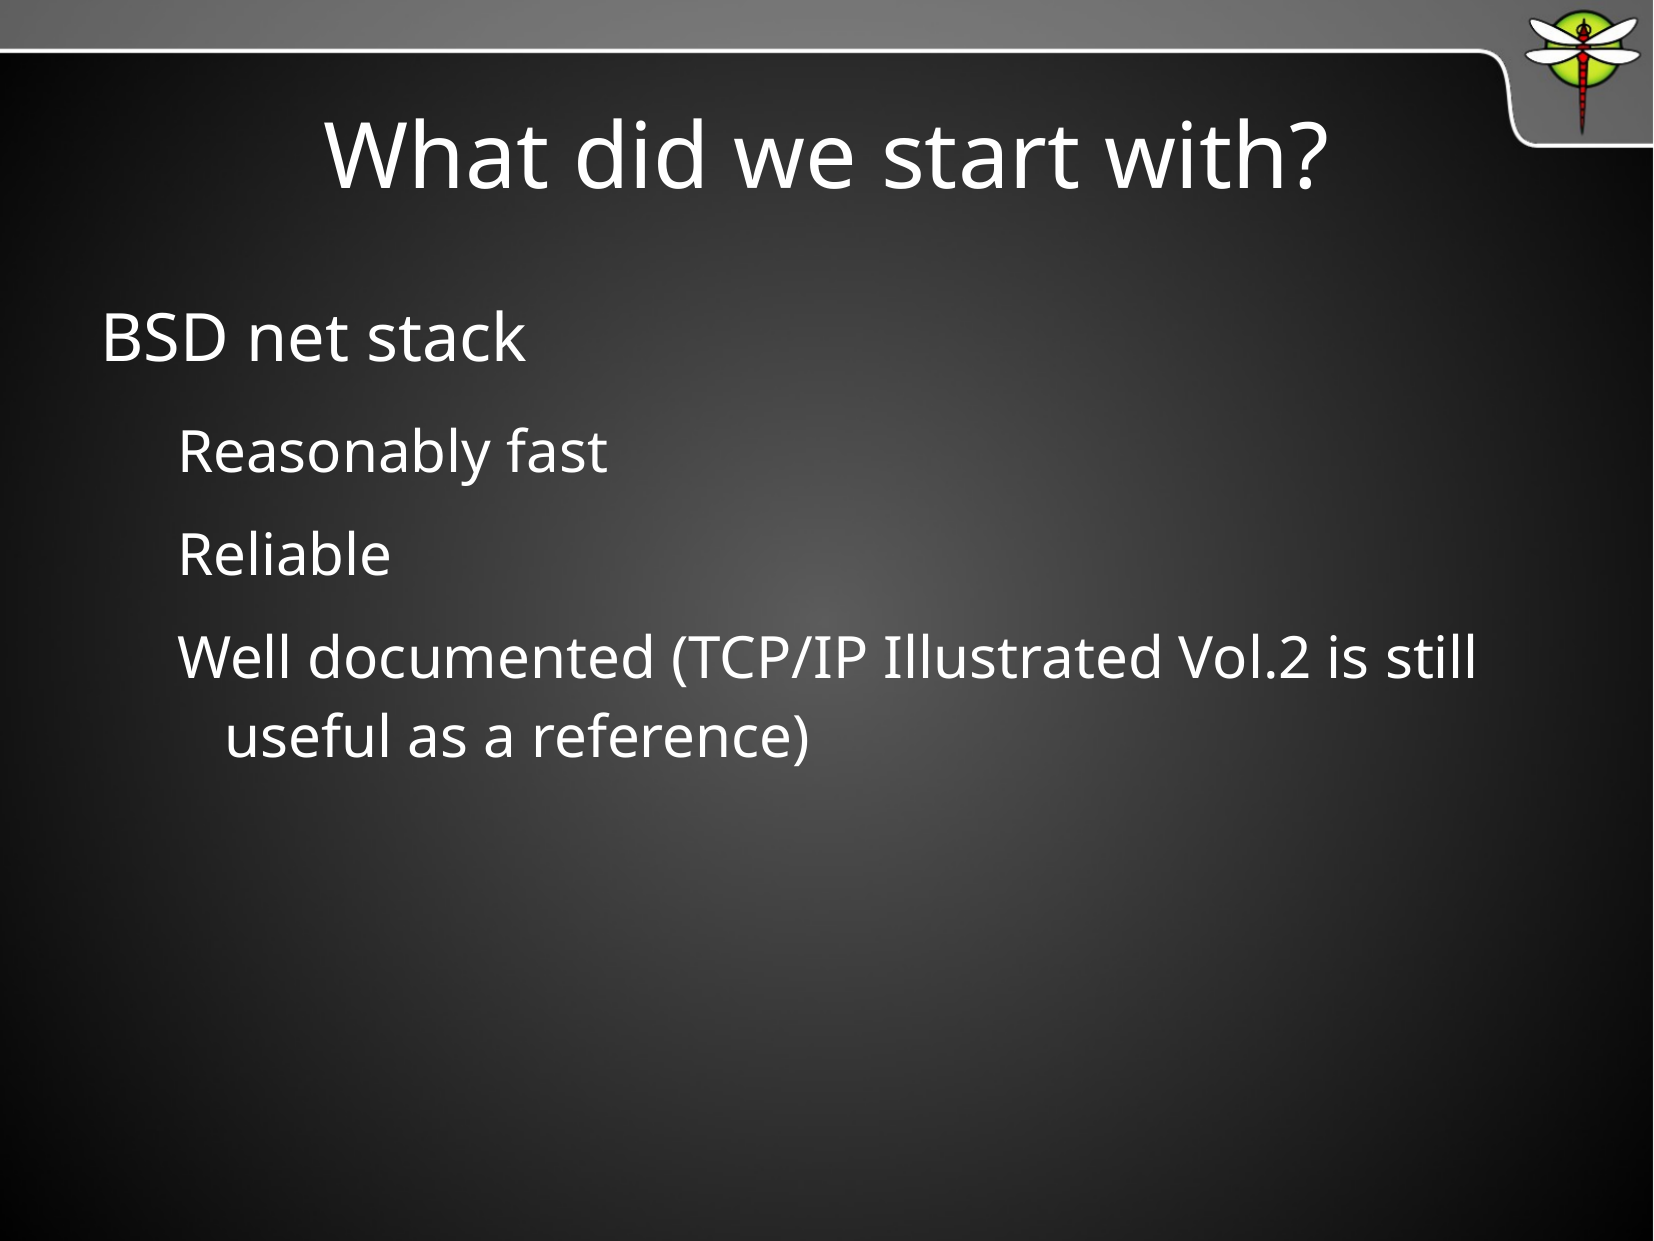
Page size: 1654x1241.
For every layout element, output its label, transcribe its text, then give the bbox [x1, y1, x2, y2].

title What did we start with? [82, 56, 1571, 250]
list BSD net stack Reasonably fast Reliable Well documented (TCP/IP Illustrated Vol.2 is still useful as a reference) [82, 290, 1571, 1094]
picture [0, 0, 1654, 1241]
